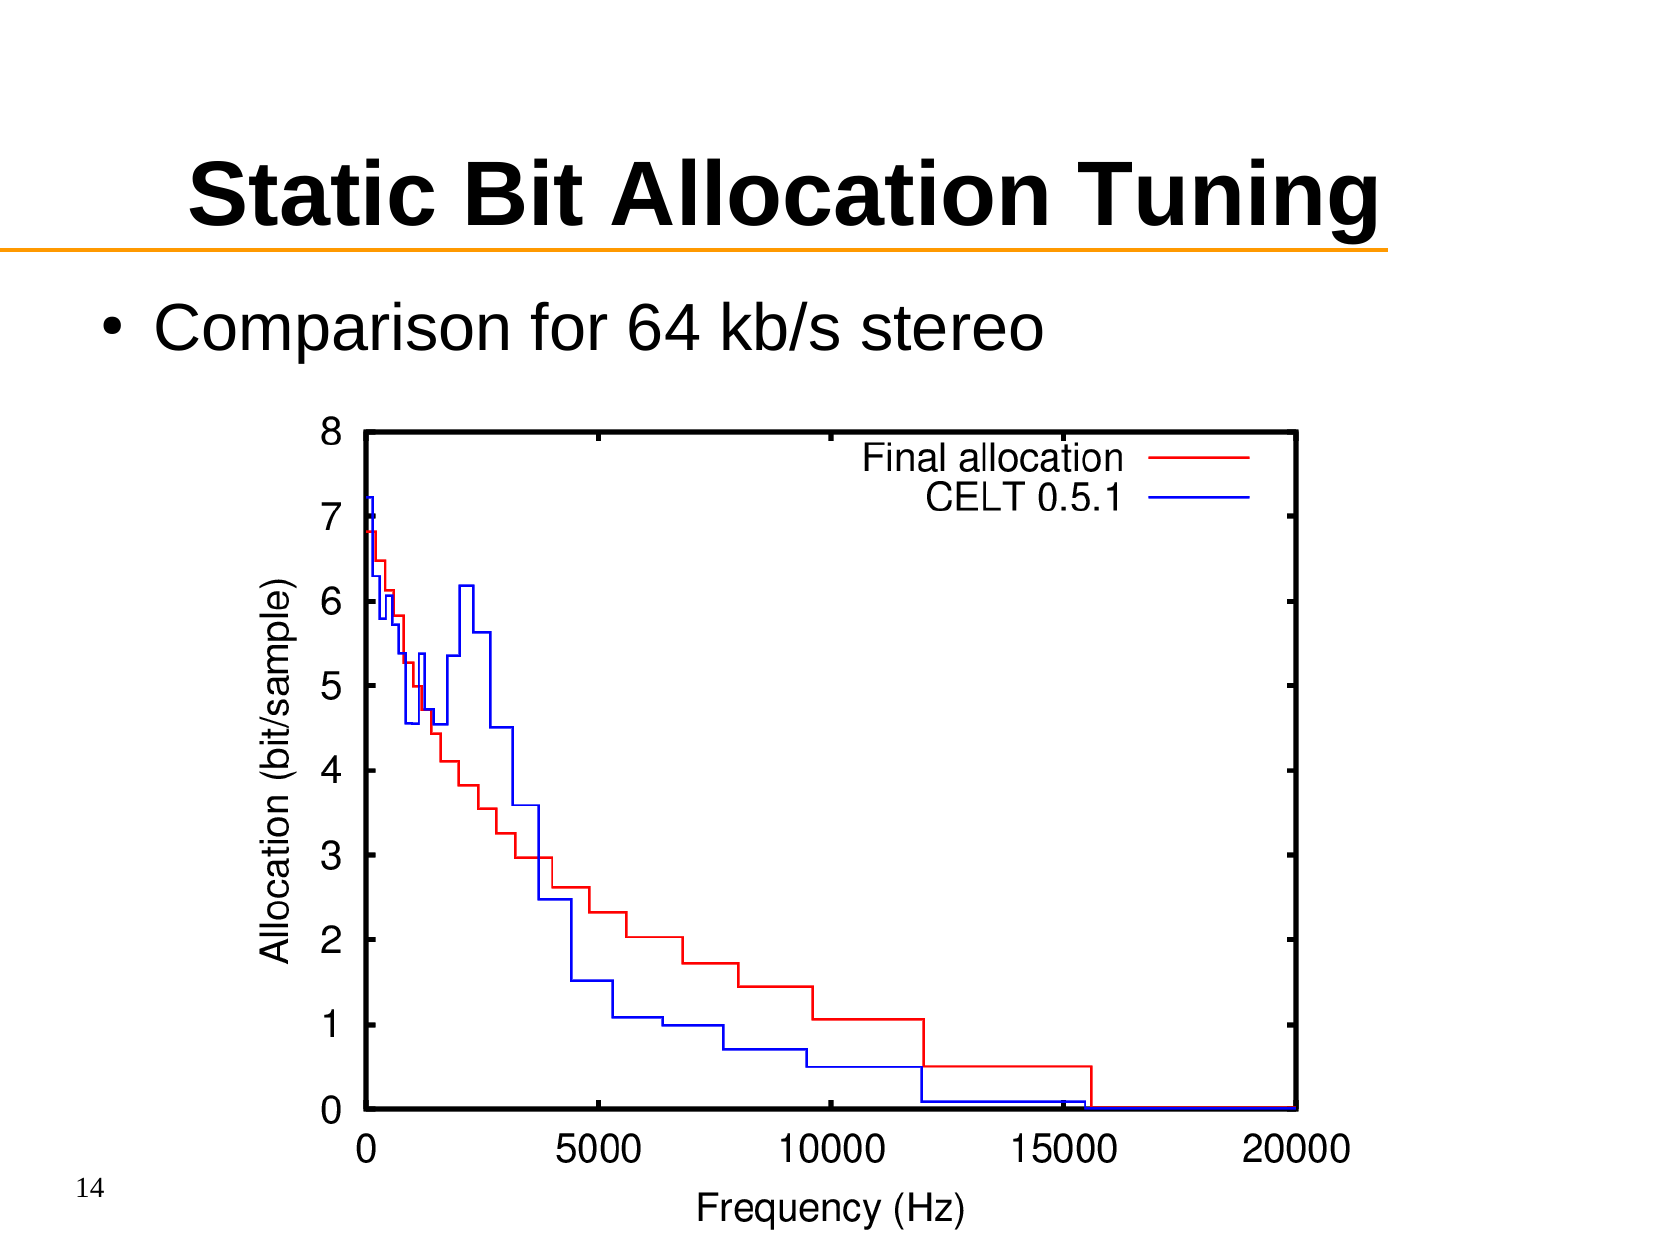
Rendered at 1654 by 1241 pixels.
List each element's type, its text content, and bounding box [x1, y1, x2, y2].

list Comparison for 64 kb/s stereo [82, 290, 1571, 1109]
title Static Bit Allocation Tuning [187, 37, 1571, 245]
picture [253, 412, 1351, 1232]
